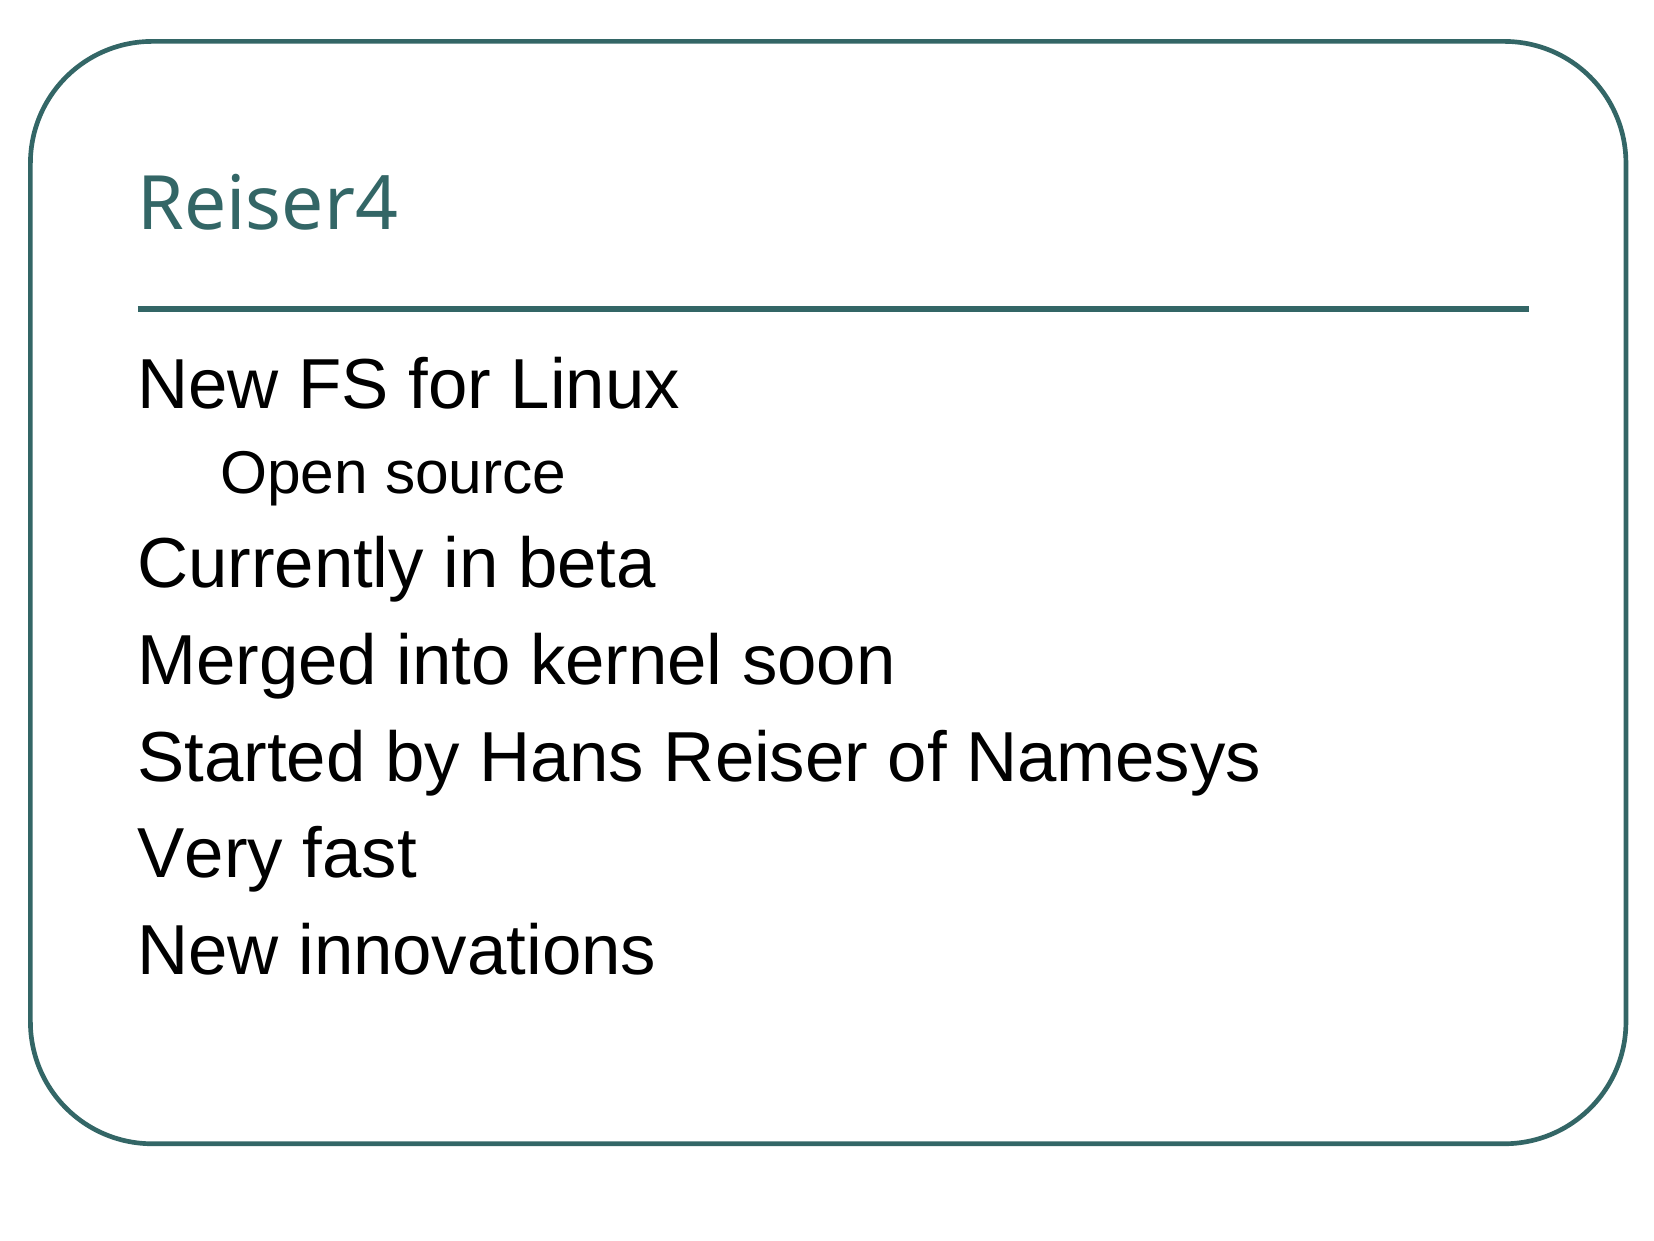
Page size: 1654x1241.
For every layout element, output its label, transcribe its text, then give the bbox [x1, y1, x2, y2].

title Reiser4 [137, 96, 1530, 304]
list New FS for Linux Open source Currently in beta Merged into kernel soon Started by Hans Reiser of Namesys Very fast New innovations [137, 344, 1530, 1075]
